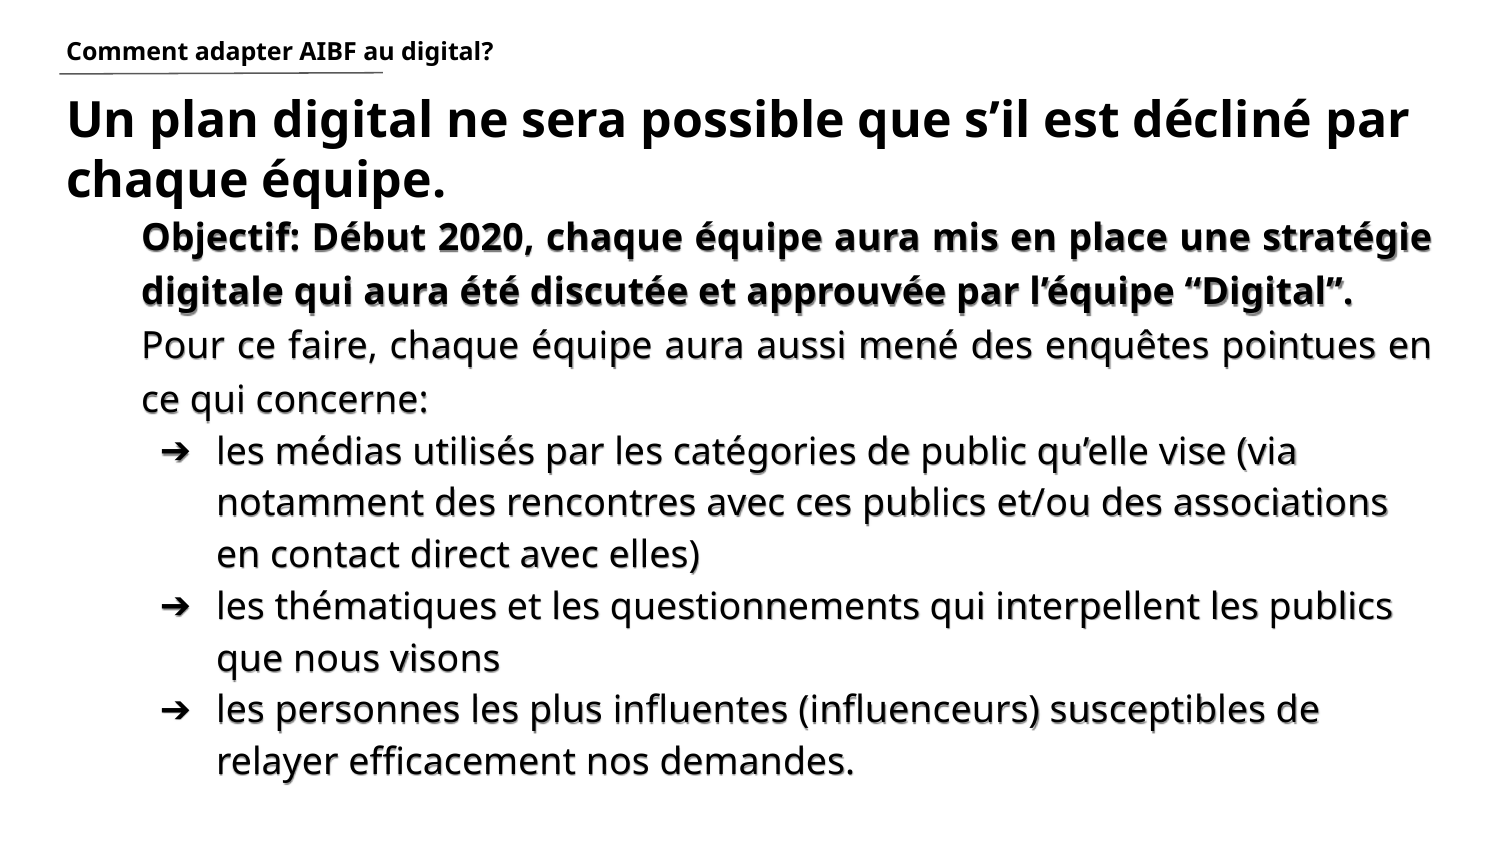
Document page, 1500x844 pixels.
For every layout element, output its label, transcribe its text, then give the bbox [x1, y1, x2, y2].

text_box Comment adapter AIBF au digital? [51, 20, 542, 73]
list Objectif: Début 2020, chaque équipe aura mis en place une stratégie digitale qui aura été discutée et approuvée par l’équipe “Digital”. Pour ce faire, chaque équipe aura aussi mené des enquêtes pointues en ce qui concerne: les médias utilisés par les catégories de public qu’elle vise (via notamment des rencontres avec ces publics et/ou des associations en contact direct avec elles) les thématiques et les questionnements qui interpellent les publics que nous visons les personnes les plus influentes (influenceurs) susceptibles de relayer efficacement nos demandes. [51, 189, 1449, 750]
title Un plan digital ne sera possible que s’il est décliné par chaque équipe. [51, 72, 1449, 167]
